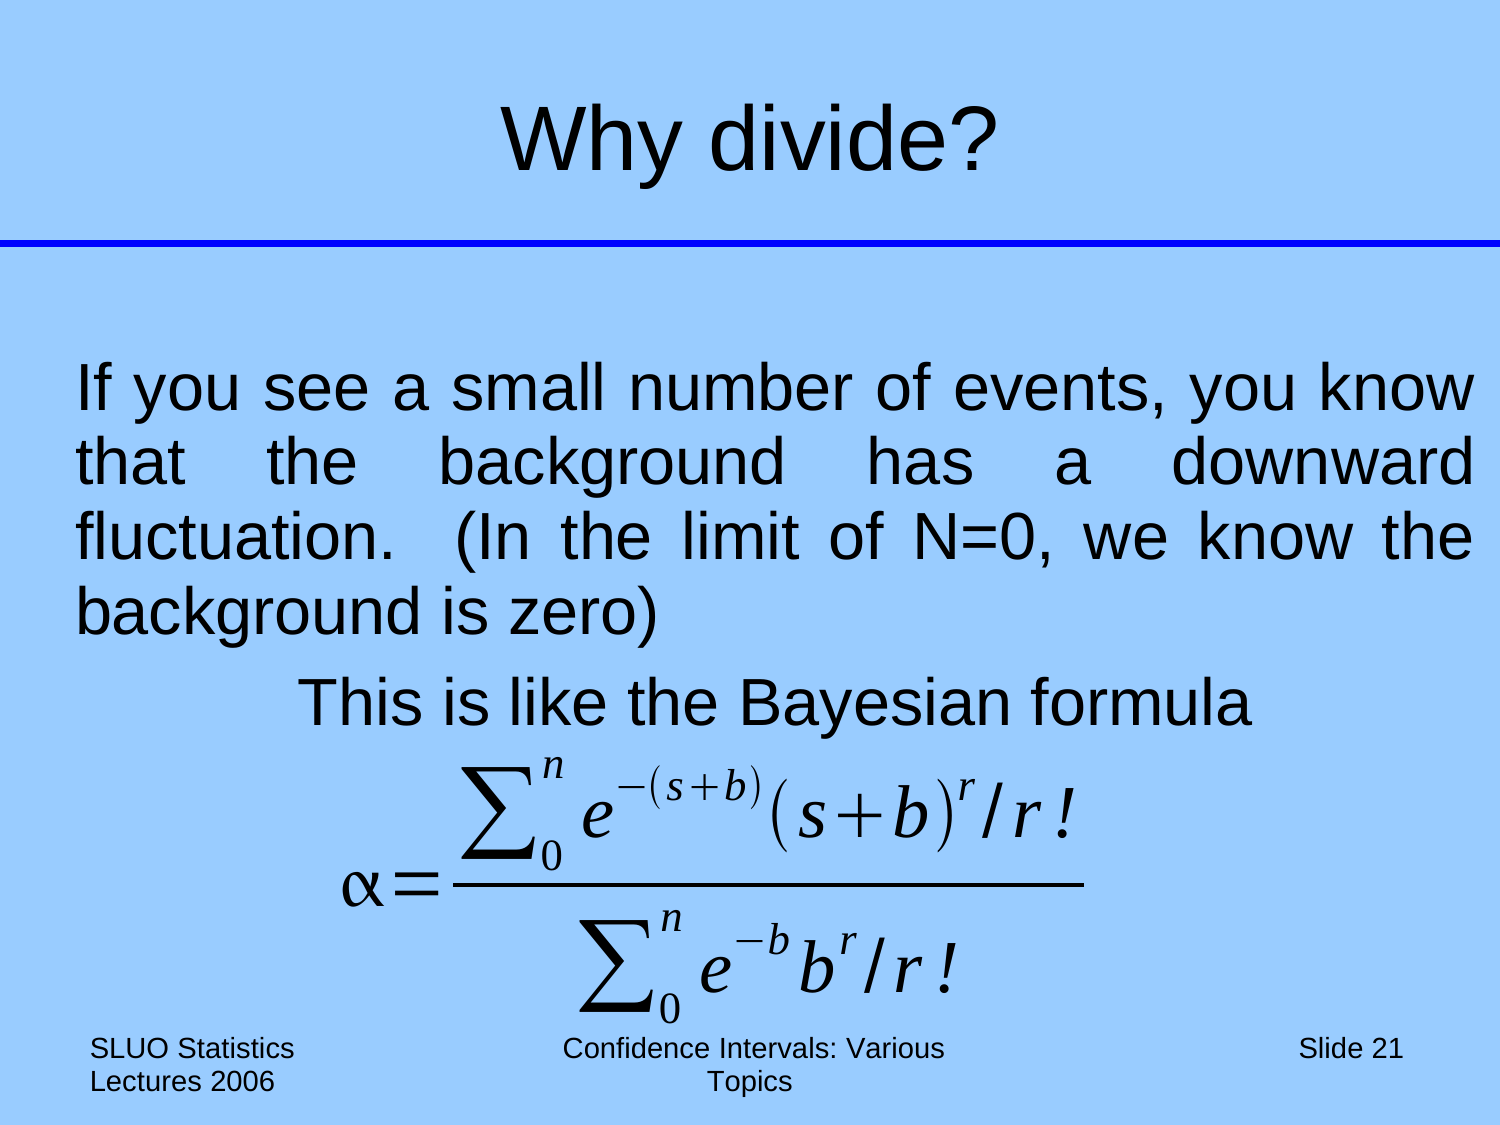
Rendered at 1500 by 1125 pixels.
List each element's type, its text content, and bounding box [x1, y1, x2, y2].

title Why divide? [75, 45, 1426, 233]
chart [333, 738, 1093, 1033]
subtitle If you see a small number of events, you know that the background has a downward fluctuation. (In the limit of N=0, we know the background is zero) This is like the Bayesian formula [75, 262, 1477, 827]
